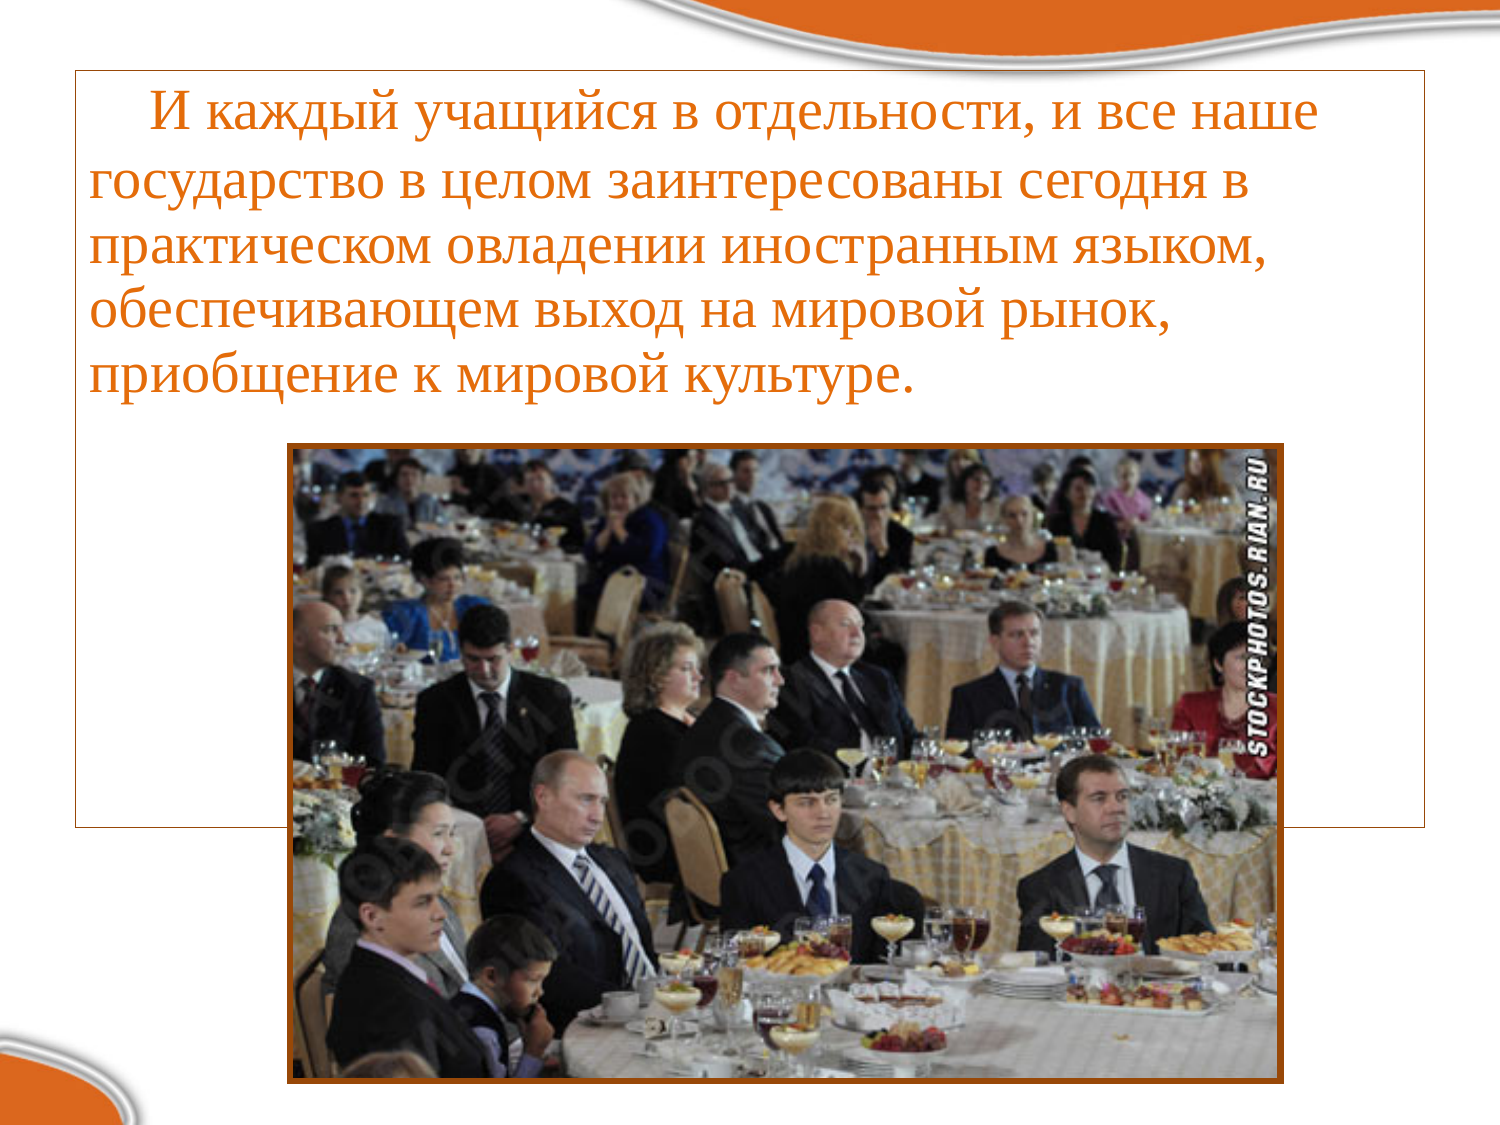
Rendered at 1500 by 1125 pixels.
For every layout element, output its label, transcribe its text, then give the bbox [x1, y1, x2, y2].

list И каждый учащийся в отдельности, и все наше государство в целом заинтересованы сегодня в практическом овладении иностранным языком, обеспечивающем выход на мировой рынок, приобщение к мировой культуре. [75, 70, 1425, 828]
picture [0, 0, 1500, 1125]
